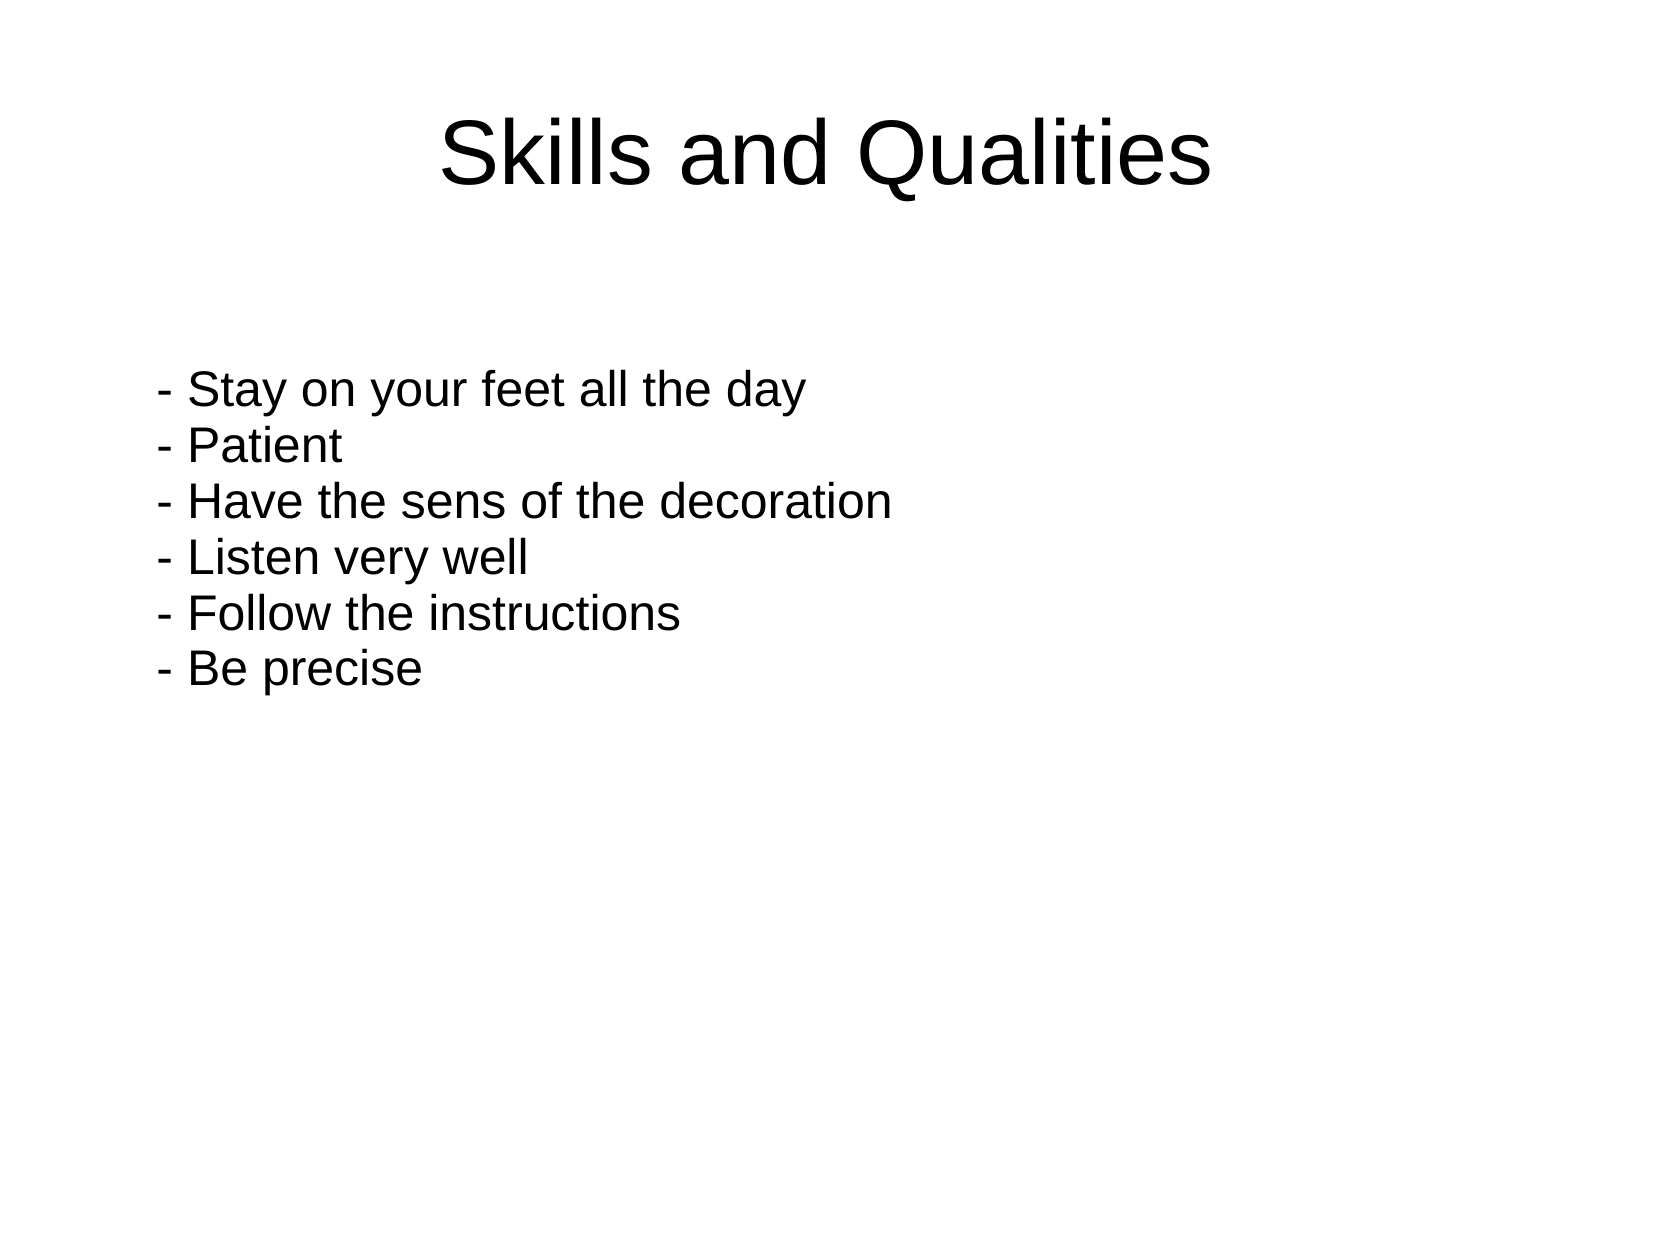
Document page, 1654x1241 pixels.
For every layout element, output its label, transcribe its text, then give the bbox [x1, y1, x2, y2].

title Skills and Qualities [82, 49, 1571, 257]
text_box - Stay on your feet all the day - Patient - Have the sens of the decoration - Listen very well - Follow the instructions - Be precise [141, 354, 1477, 704]
